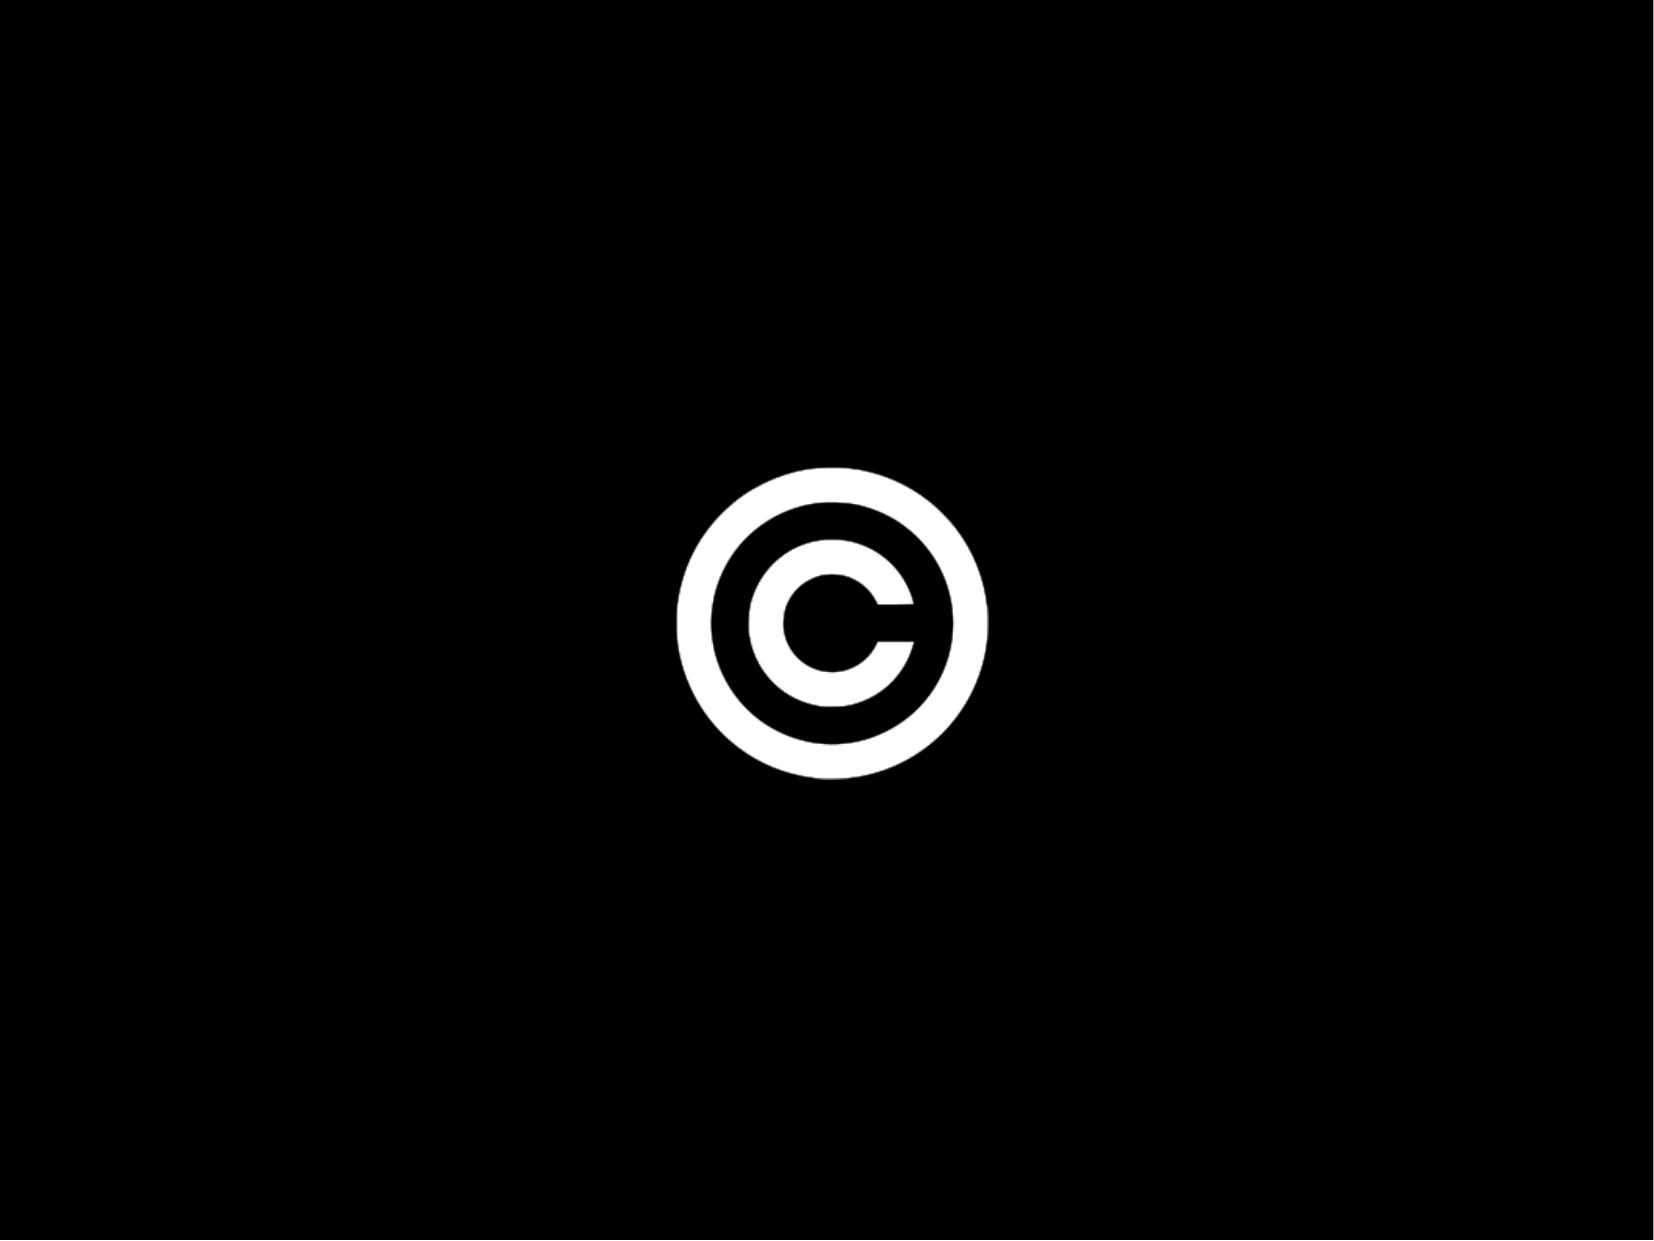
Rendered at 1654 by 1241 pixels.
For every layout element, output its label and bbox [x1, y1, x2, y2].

picture [676, 467, 989, 780]
